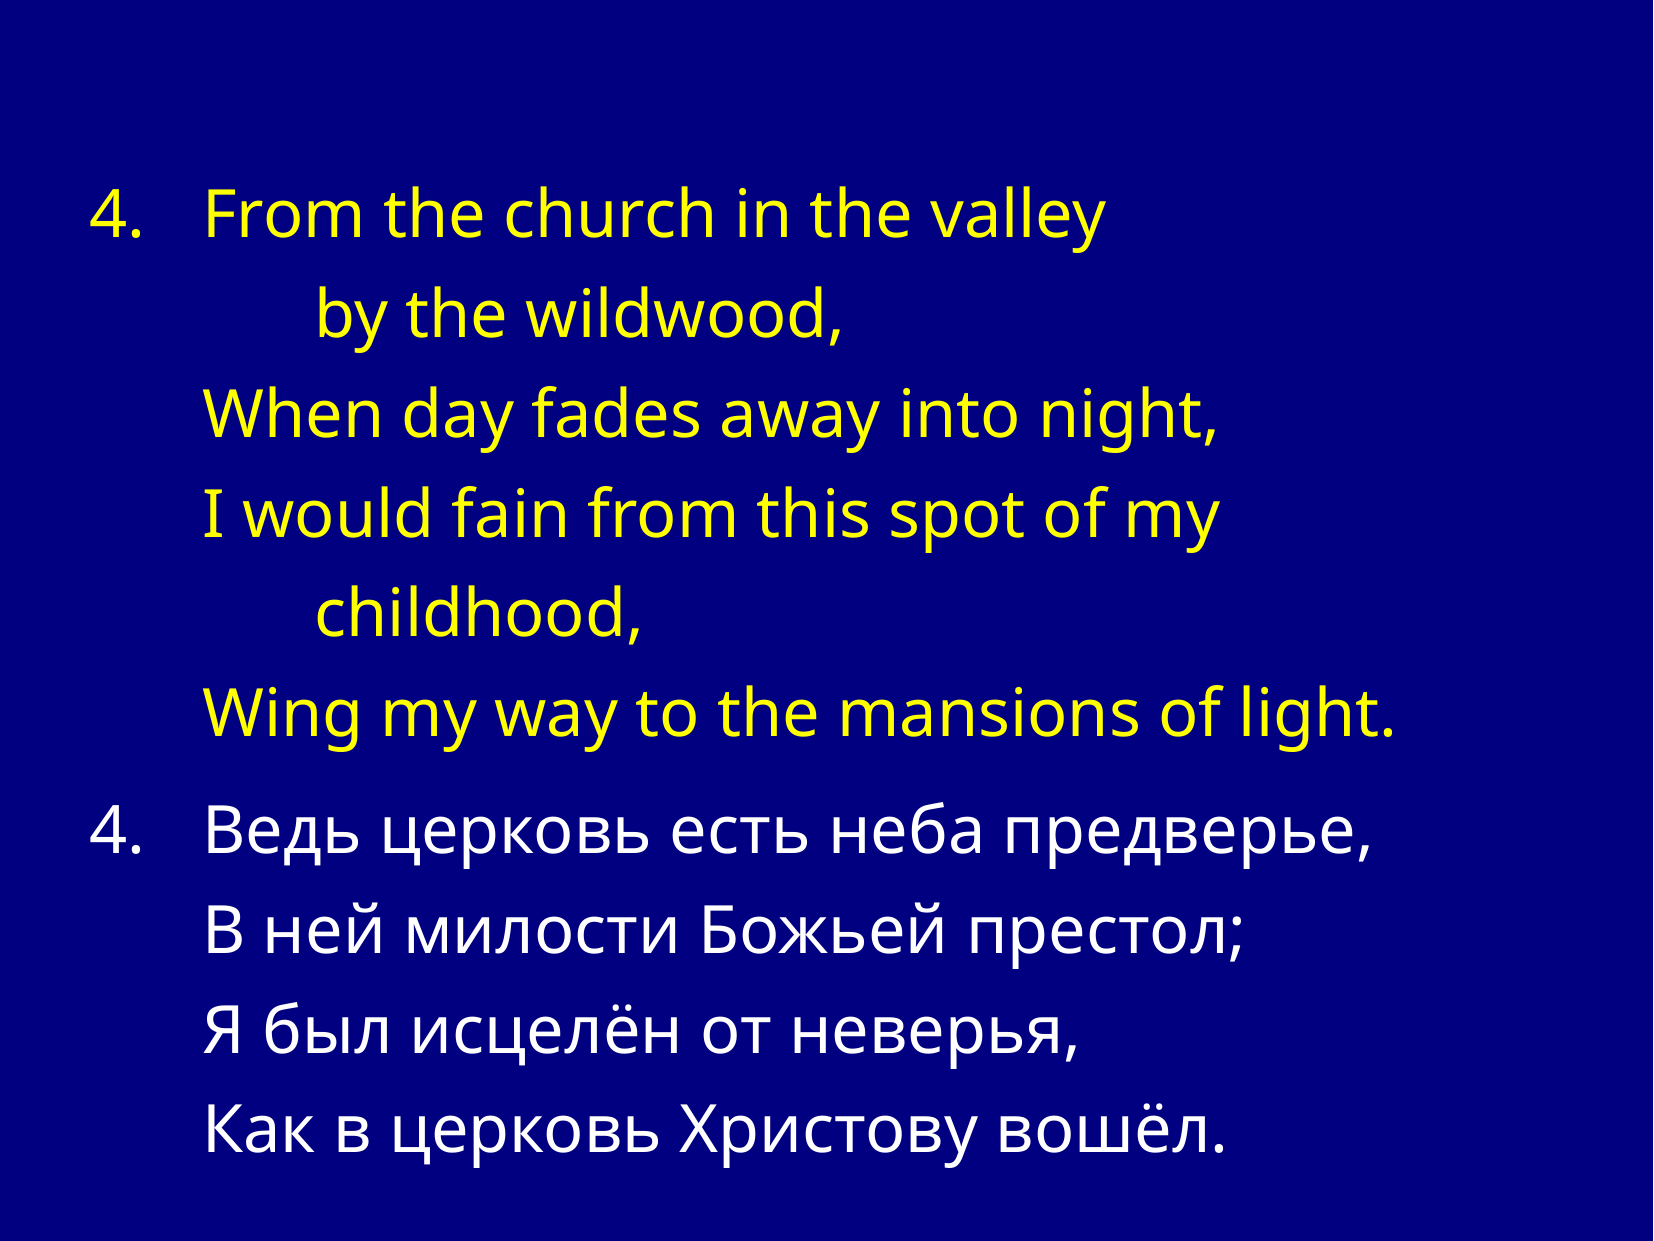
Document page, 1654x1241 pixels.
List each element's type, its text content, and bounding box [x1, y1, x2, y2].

text_box 4. Ведь церковь есть неба предверье, В ней милости Божьей престол; Я был исцелён от неверья, Как в церковь Христову вошёл. [75, 675, 1576, 1163]
text_box 4. From the church in the valley by the wildwood, When day fades away into night, I would fain from this spot of my childhood, Wing my way to the mansions of light. [75, 150, 1653, 713]
